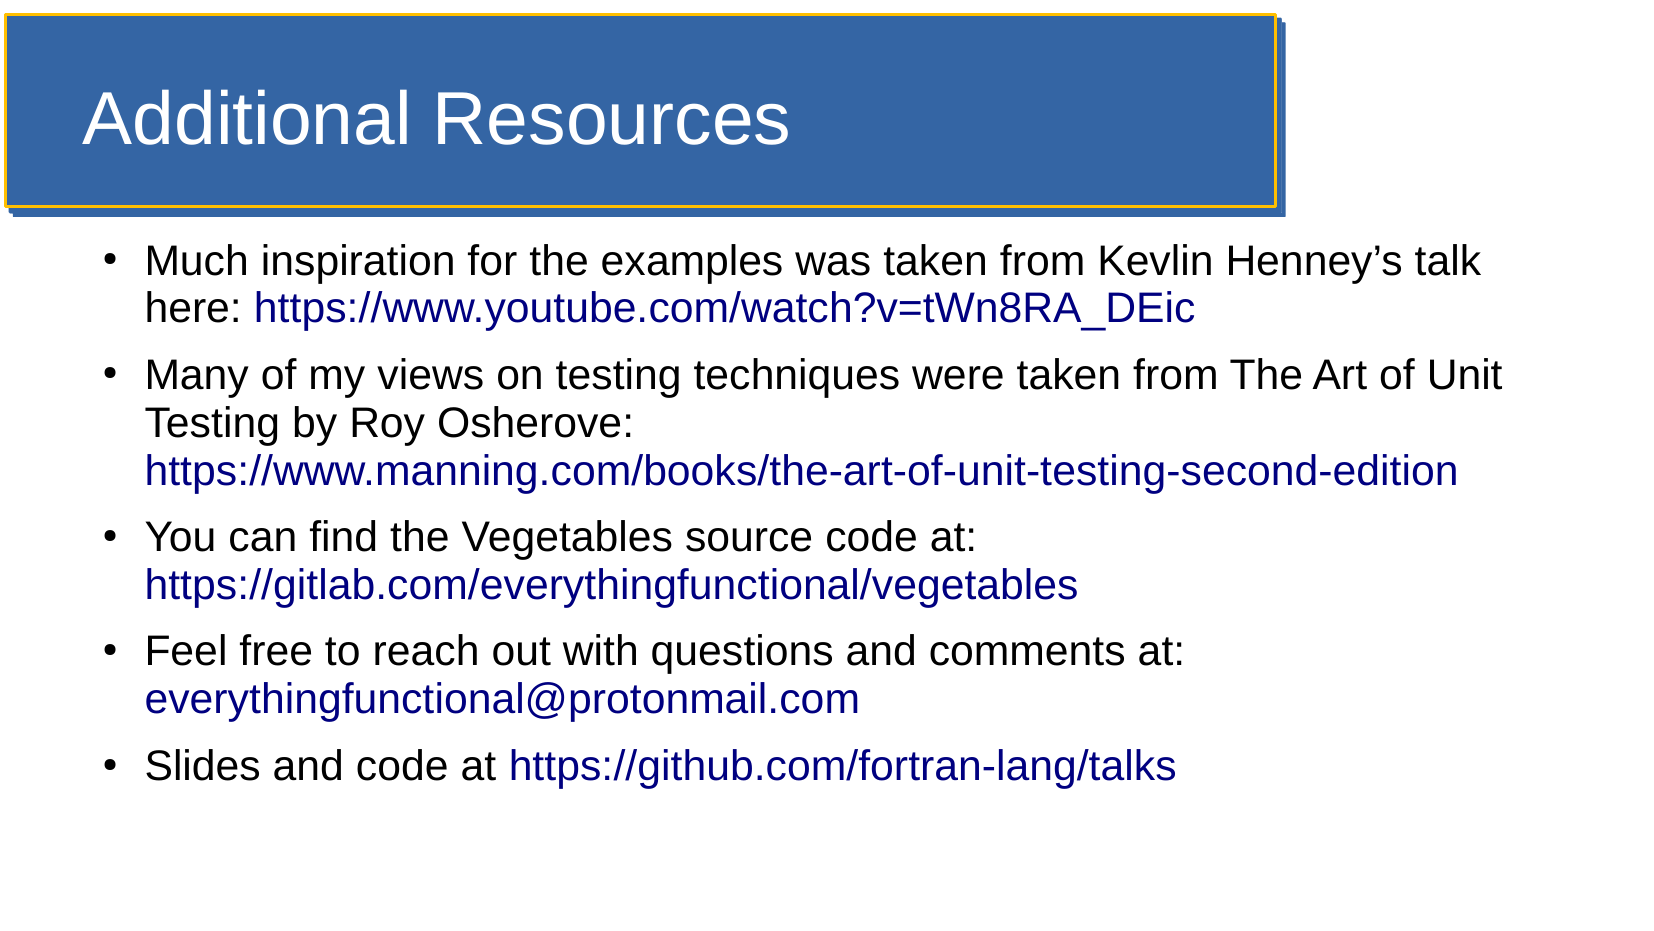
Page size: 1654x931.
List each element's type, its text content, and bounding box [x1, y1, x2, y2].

list Much inspiration for the examples was taken from Kevlin Henney’s talk here: https://www.youtube.com/watch?v=tWn8RA_DEic Many of my views on testing techniques were taken from The Art of Unit Testing by Roy Osherove: https://www.manning.com/books/the-art-of-unit-testing-second-edition You can find the Vegetables source code at: https://gitlab.com/everythingfunctional/vegetables Feel free to reach out with questions and comments at: everythingfunctional@protonmail.com Slides and code at https://github.com/fortran-lang/talks [88, 236, 1565, 798]
title Additional Resources [82, 44, 1235, 192]
